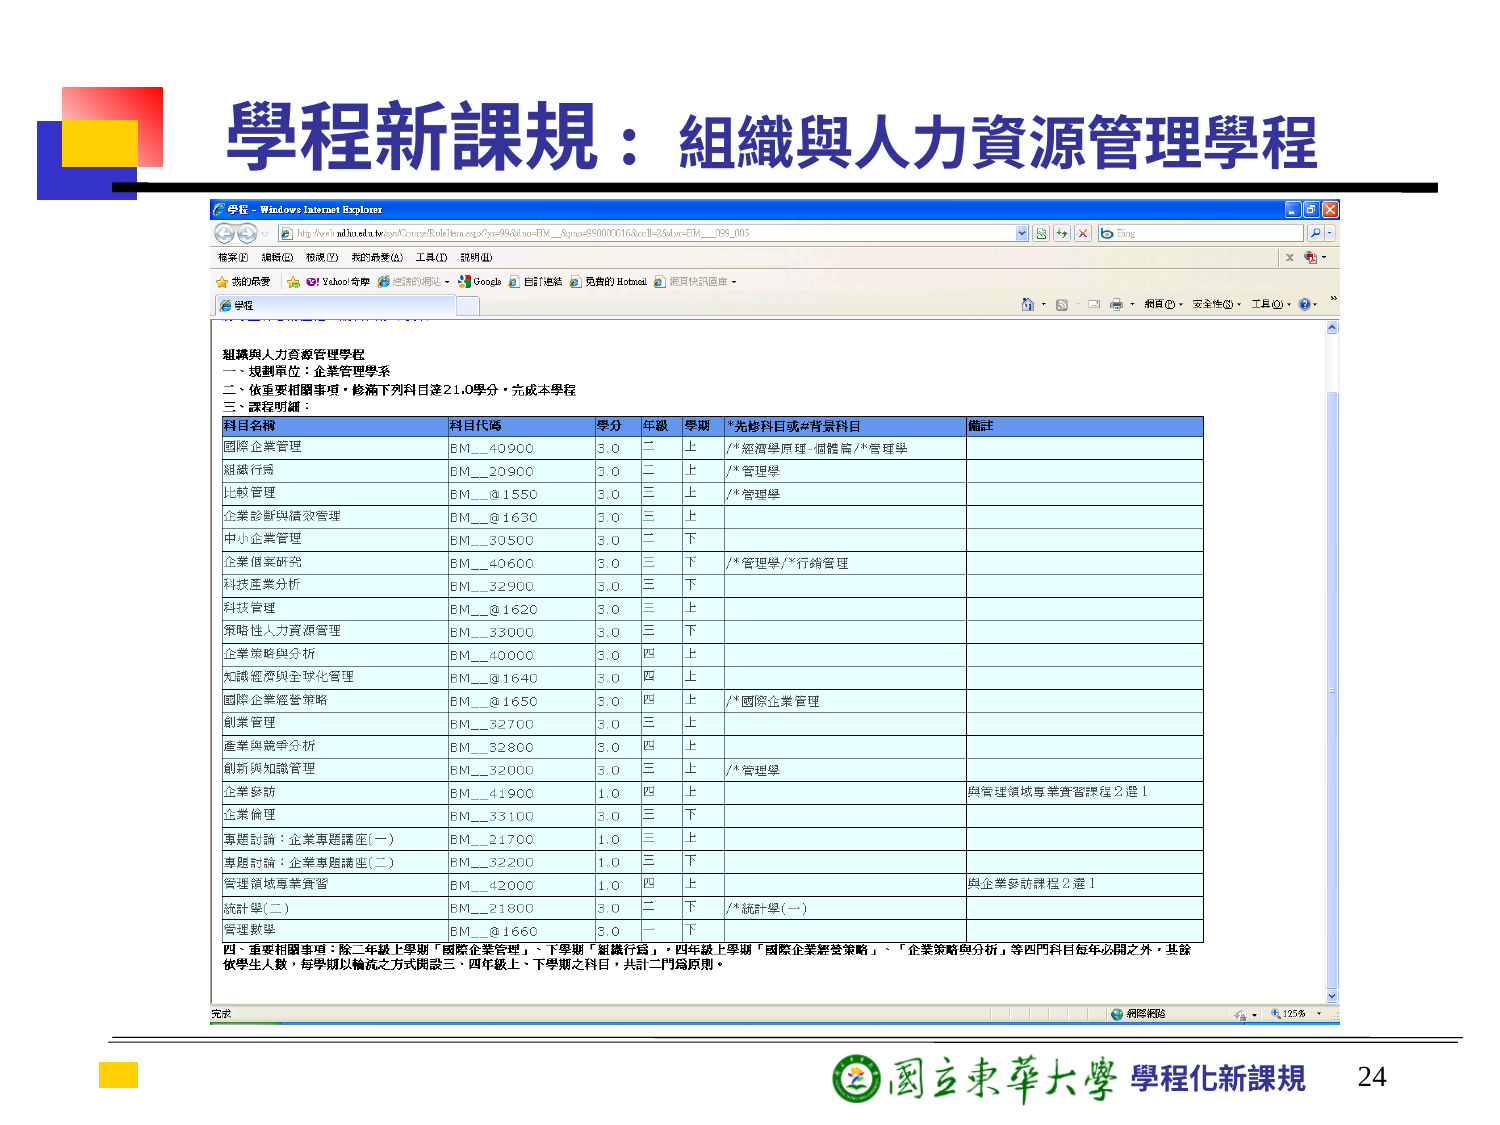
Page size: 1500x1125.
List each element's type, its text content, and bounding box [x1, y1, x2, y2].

picture [210, 200, 1340, 1026]
text_box 24 [1342, 1050, 1468, 1101]
title 學程新課規: 組織與人力資源管理學程 [174, 75, 1369, 188]
